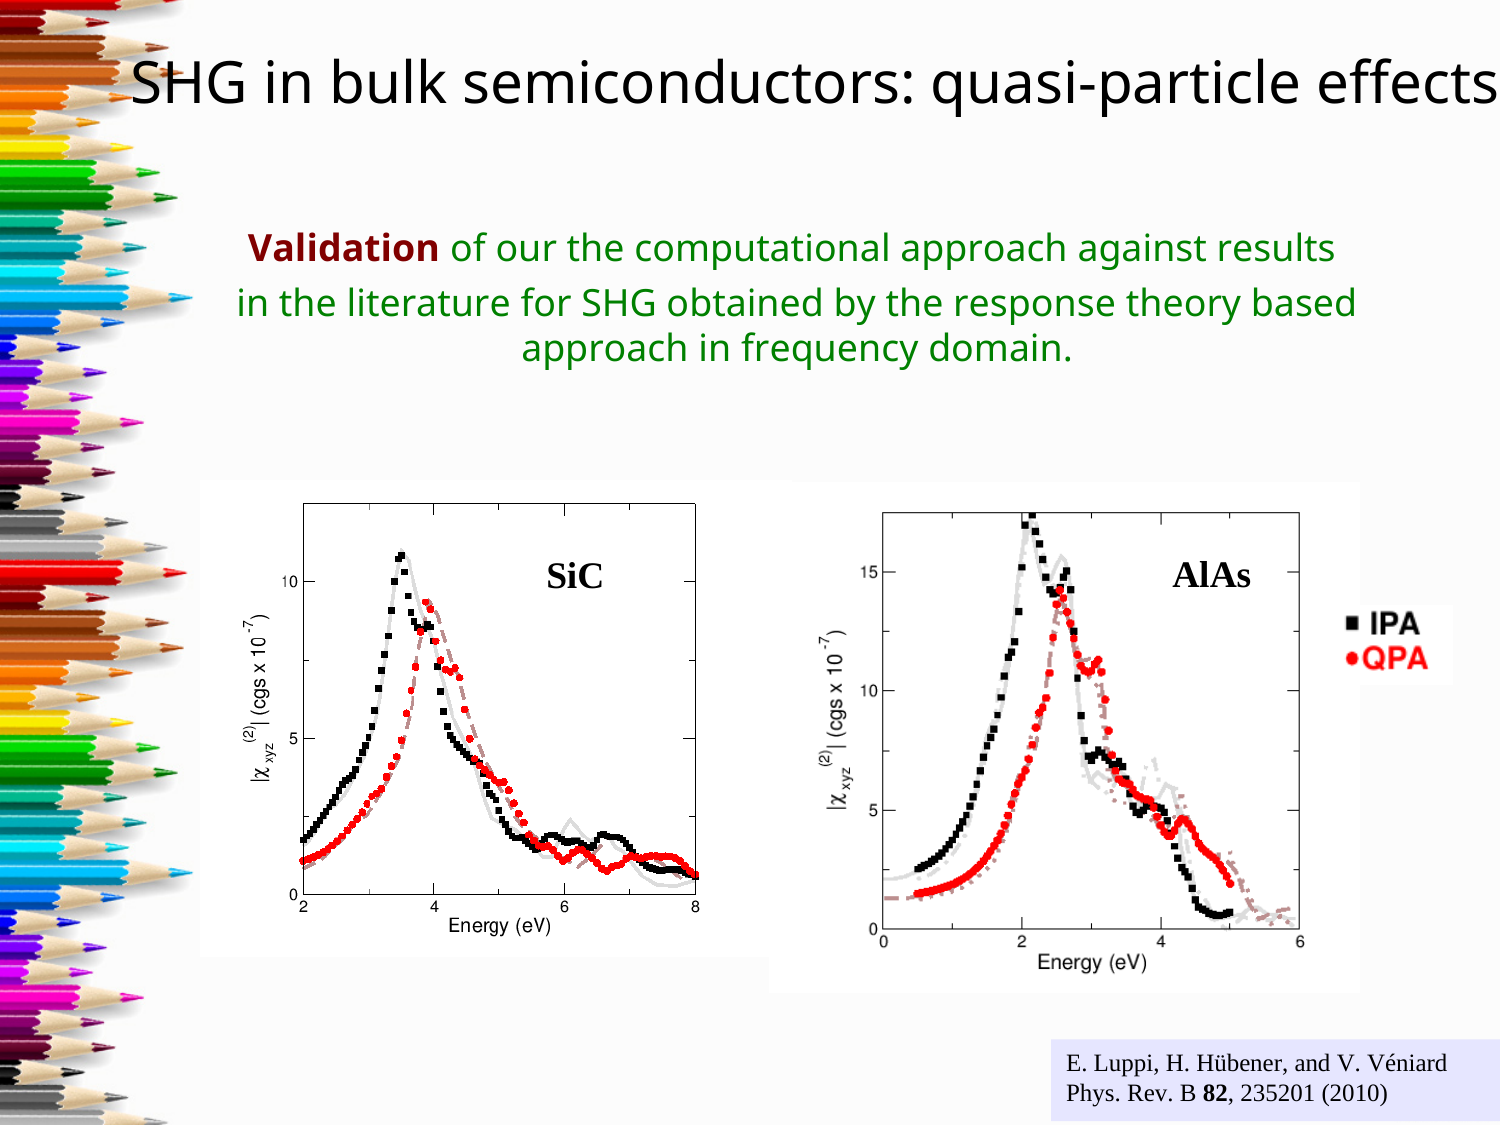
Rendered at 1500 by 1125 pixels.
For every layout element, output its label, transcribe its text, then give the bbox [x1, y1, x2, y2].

picture [0, 0, 1500, 1125]
text_box E. Luppi, H. Hübener, and V. Véniard Phys. Rev. B 82, 235201 (2010) [1051, 1039, 1500, 1122]
text_box AlAs [1157, 542, 1267, 603]
text_box SiC [531, 543, 620, 604]
title SHG in bulk semiconductors: quasi-particle effects [100, 0, 1500, 174]
text_box Validation of our the computational approach against results in the literature for SHG obtained by the response theory based approach in frequency domain. [236, 224, 1359, 369]
